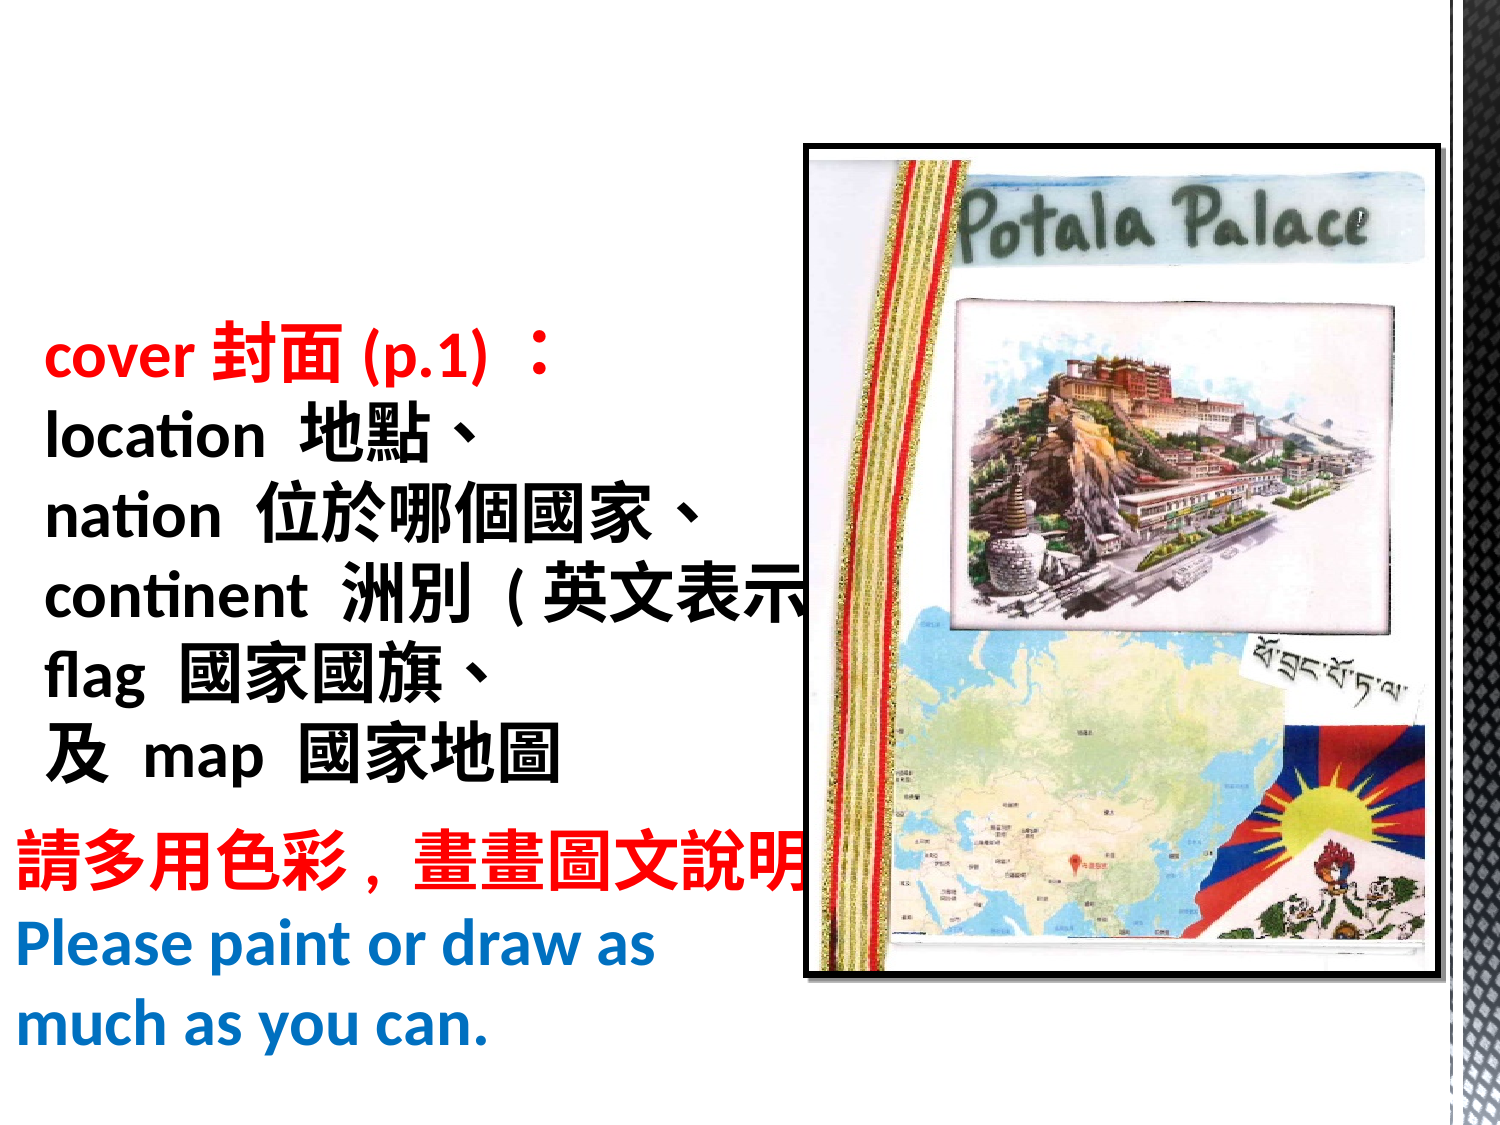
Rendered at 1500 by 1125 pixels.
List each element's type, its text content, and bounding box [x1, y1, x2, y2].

text_box 請多用色彩, 畫畫圖文說明 Please paint or draw as much as you can. [0, 811, 1335, 1016]
title cover封面(p.1)： location 地點、 nation 位於哪個國家、 continent 洲別 (英文表示) 、 flag 國家國旗、 及 map 國家地圖 [29, 303, 803, 386]
picture [809, 149, 1436, 972]
